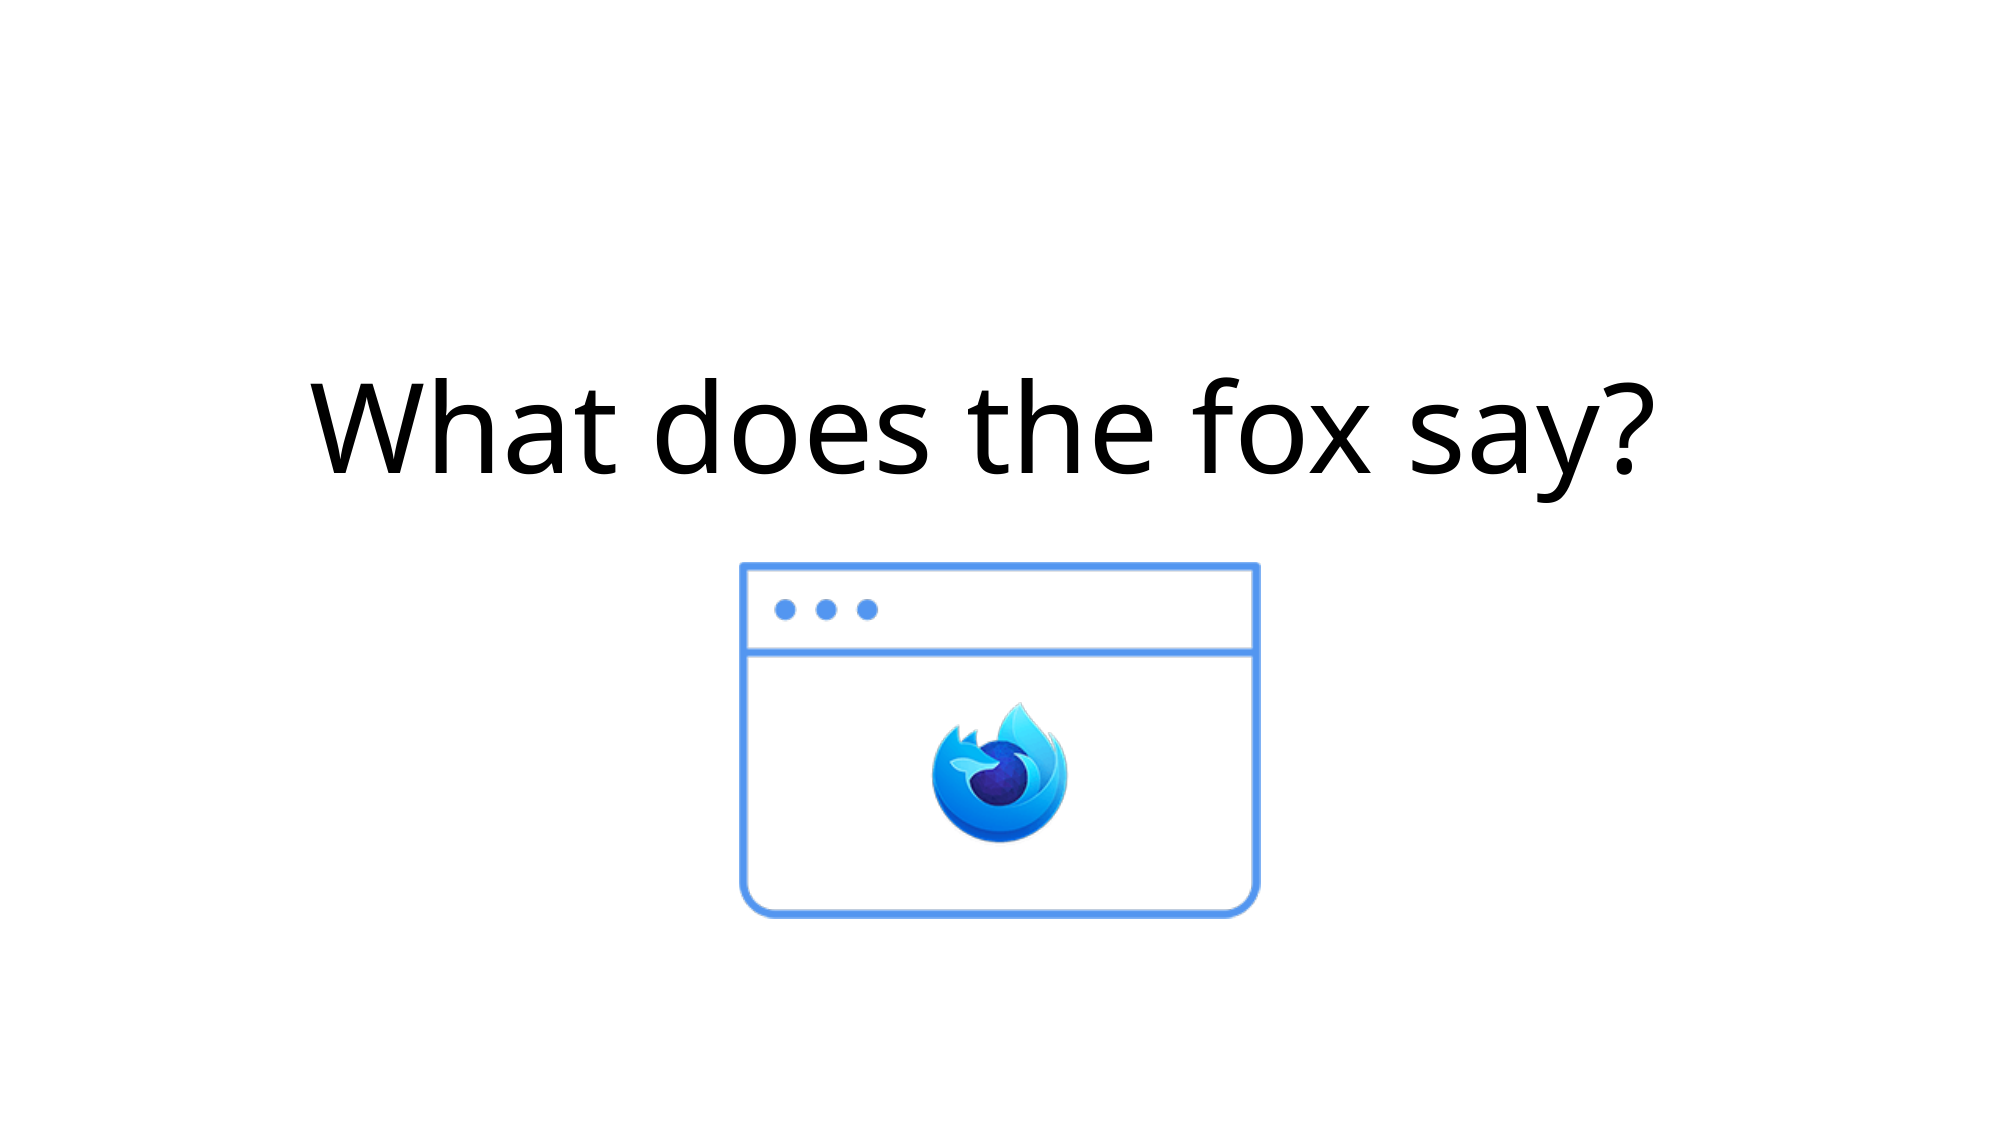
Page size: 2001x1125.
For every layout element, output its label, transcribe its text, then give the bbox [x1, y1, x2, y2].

picture [739, 562, 1261, 919]
title What does the fox say? [249, 116, 1750, 508]
